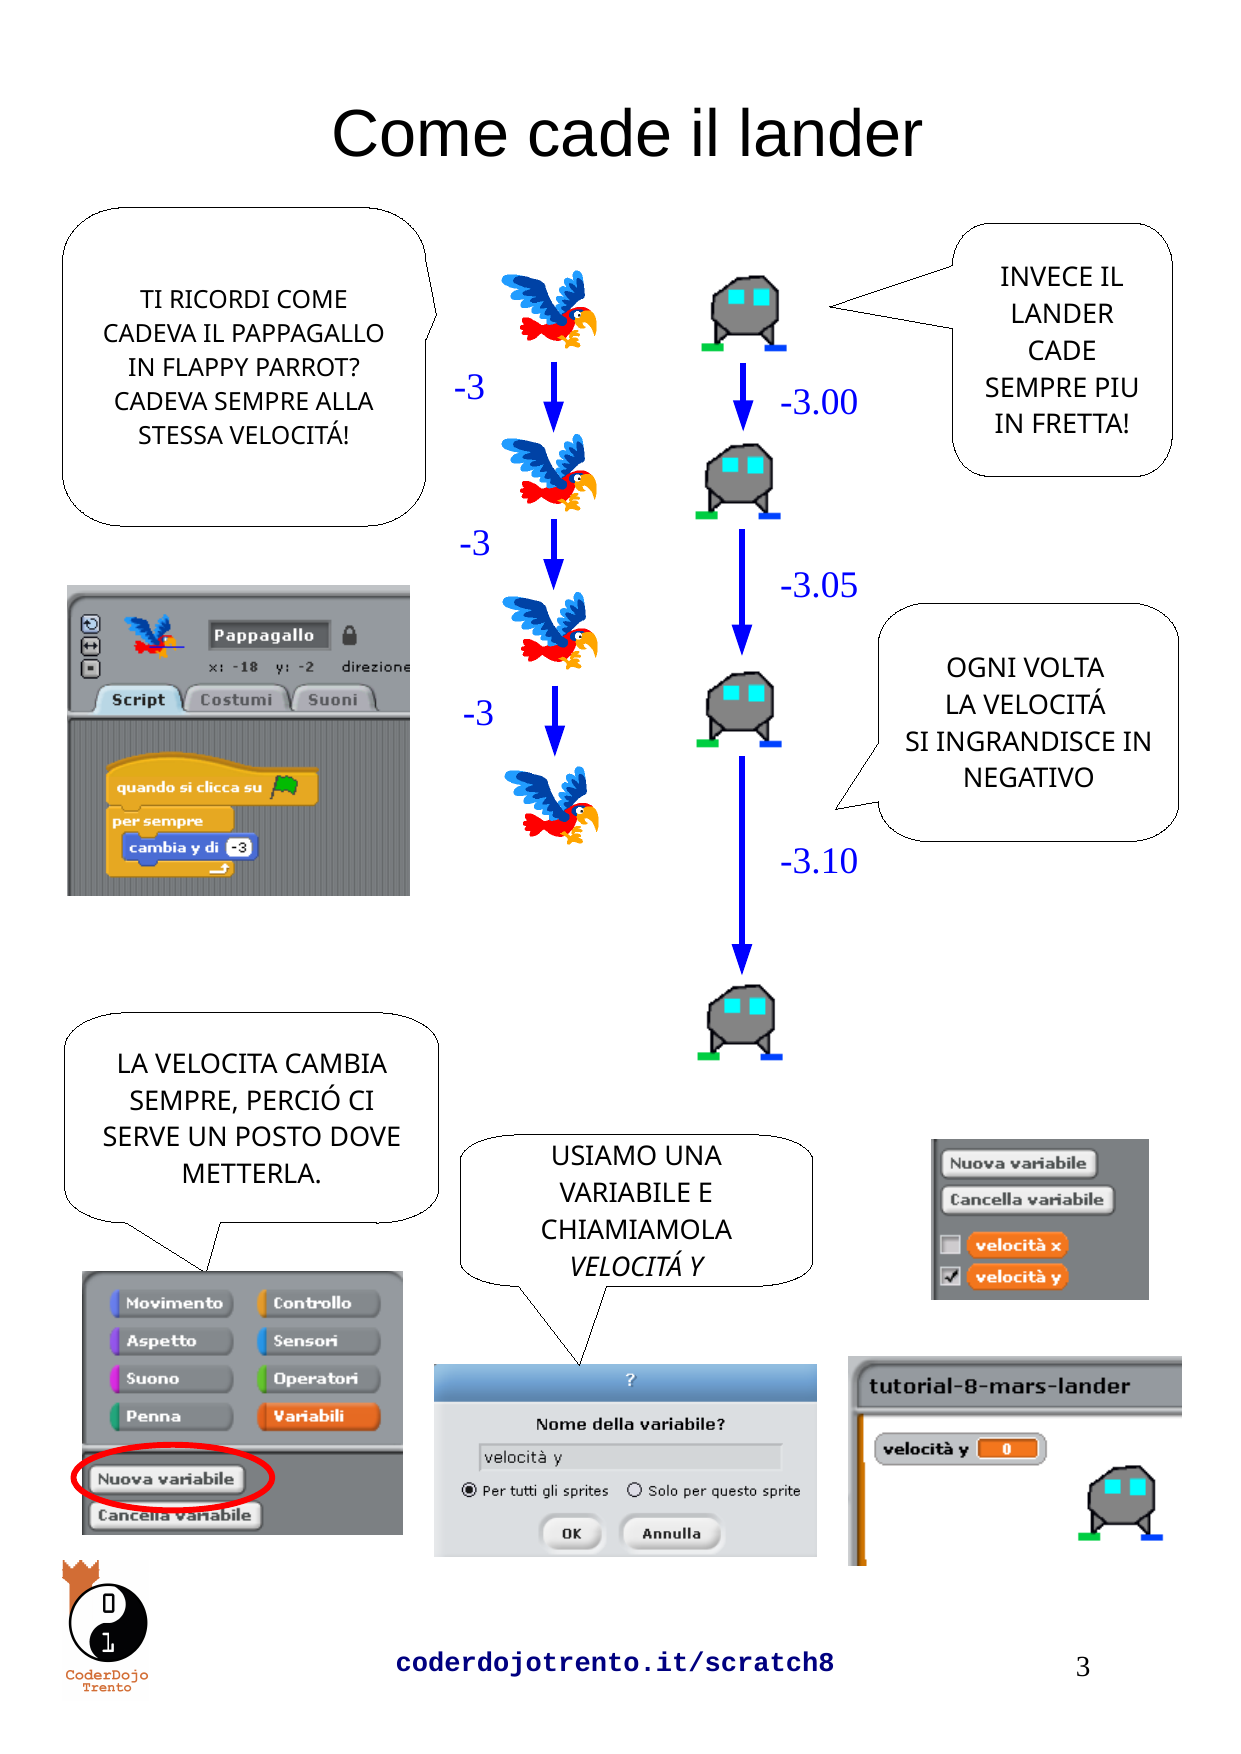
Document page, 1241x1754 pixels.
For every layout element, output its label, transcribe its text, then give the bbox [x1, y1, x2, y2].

title Come cade il lander [60, 59, 1195, 208]
picture [498, 583, 601, 674]
picture [497, 425, 600, 516]
picture [82, 1271, 403, 1535]
text_box TI RICORDI COME CADEVA IL PAPPAGALLO IN FLAPPY PARROT? CADEVA SEMPRE ALLA STESSA VELOCITÁ! [62, 207, 437, 527]
picture [679, 947, 805, 1081]
text_box LA VELOCITA CAMBIA SEMPRE, PERCIÓ CI SERVE UN POSTO DOVE METTERLA. [64, 1012, 439, 1271]
text_box -3 [438, 358, 500, 416]
picture [677, 406, 803, 540]
picture [931, 1139, 1149, 1300]
text_box <number> [1061, 1643, 1214, 1696]
text_box USIAMO UNA VARIABILE E CHIAMIAMOLA VELOCITÁ Y [460, 1134, 813, 1366]
text_box -3 [444, 515, 506, 573]
picture [500, 757, 602, 849]
picture [678, 634, 804, 768]
picture [848, 1356, 1182, 1566]
picture [82, 1448, 269, 1507]
text_box -3.05 [765, 557, 874, 615]
picture [67, 585, 410, 896]
text_box -3 [448, 684, 510, 743]
text_box -3.10 [765, 832, 874, 891]
text_box INVECE IL LANDER CADE SEMPRE PIU IN FRETTA! [829, 223, 1173, 477]
text_box coderdojotrento.it/scratch8 [380, 1641, 1006, 1704]
text_box OGNI VOLTA LA VELOCITÁ SI INGRANDISCE IN NEGATIVO [835, 603, 1179, 842]
picture [683, 238, 809, 372]
picture [497, 261, 600, 353]
picture [62, 1560, 149, 1701]
text_box -3.00 [765, 373, 874, 431]
picture [434, 1364, 817, 1557]
